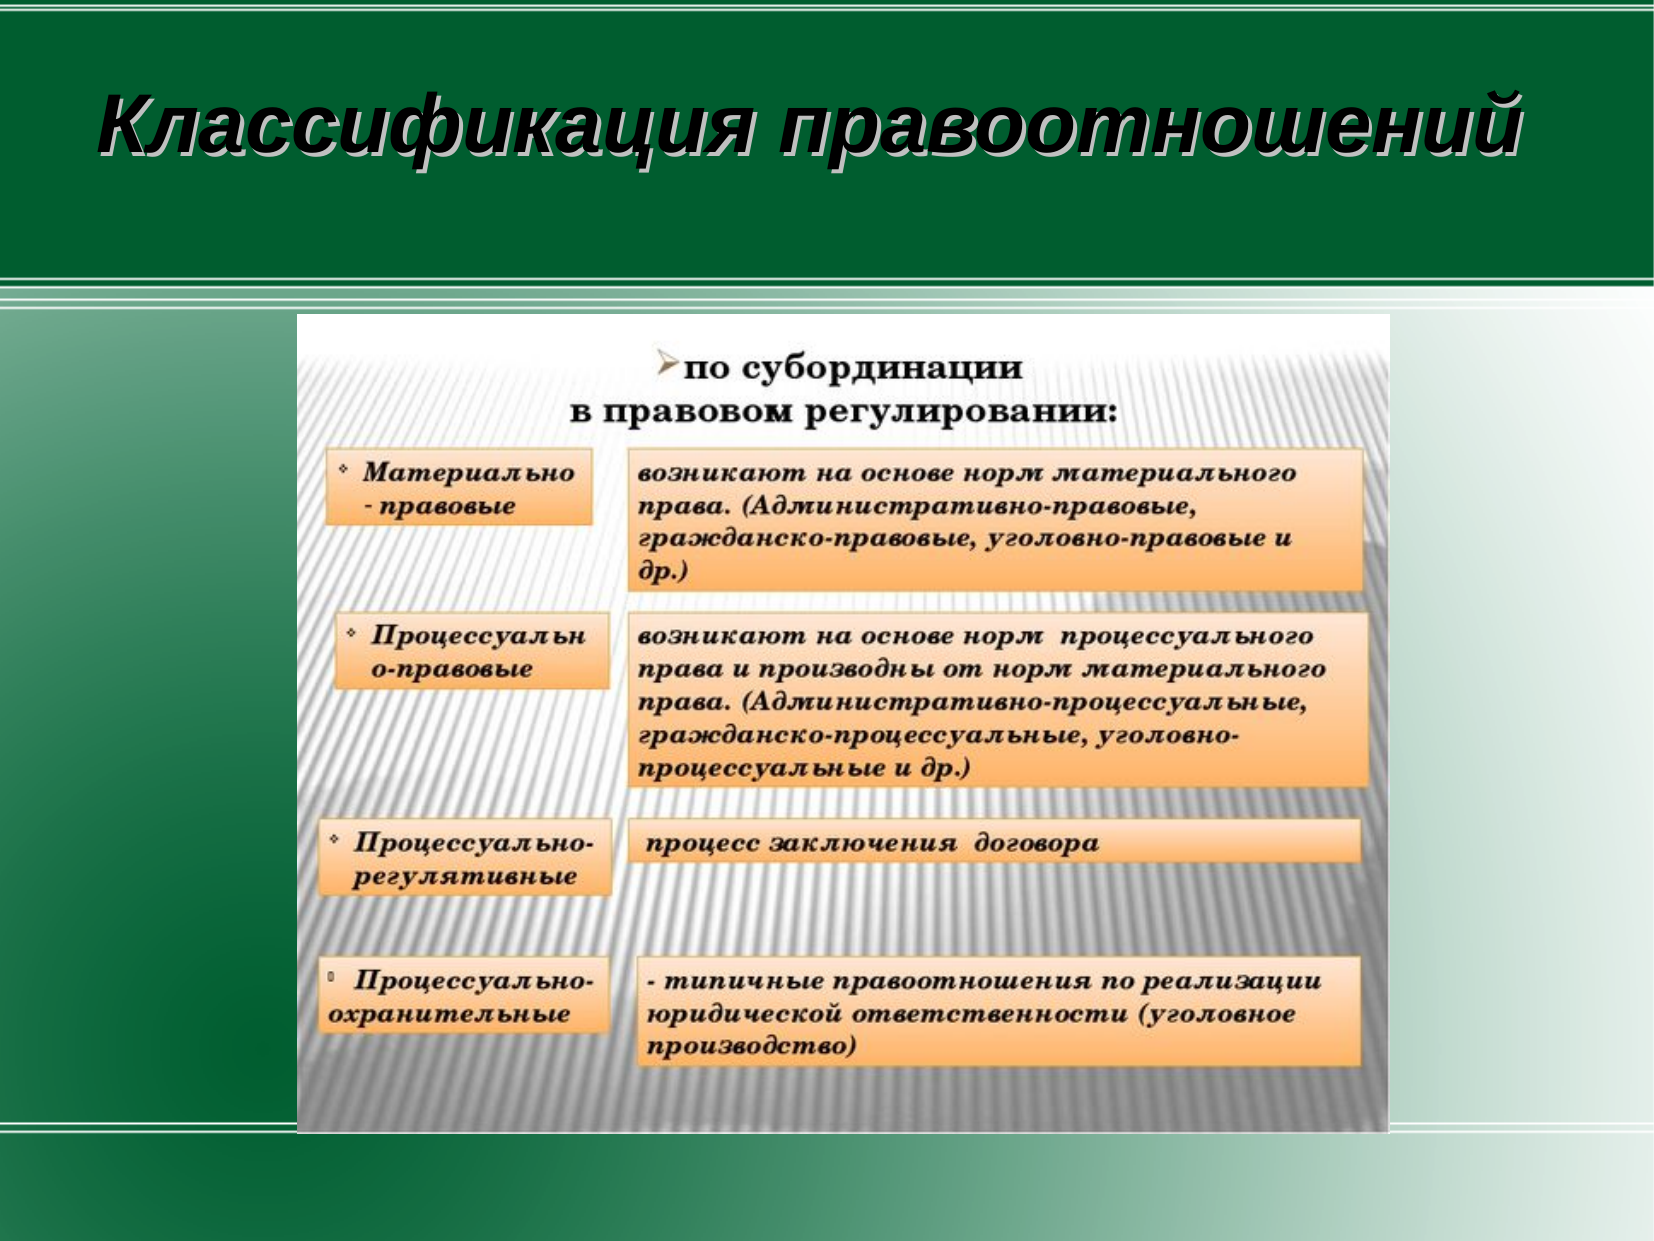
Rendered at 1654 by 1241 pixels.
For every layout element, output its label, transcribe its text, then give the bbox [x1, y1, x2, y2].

picture [297, 314, 1390, 1134]
text_box Классификация правоотношений [81, 70, 1564, 183]
